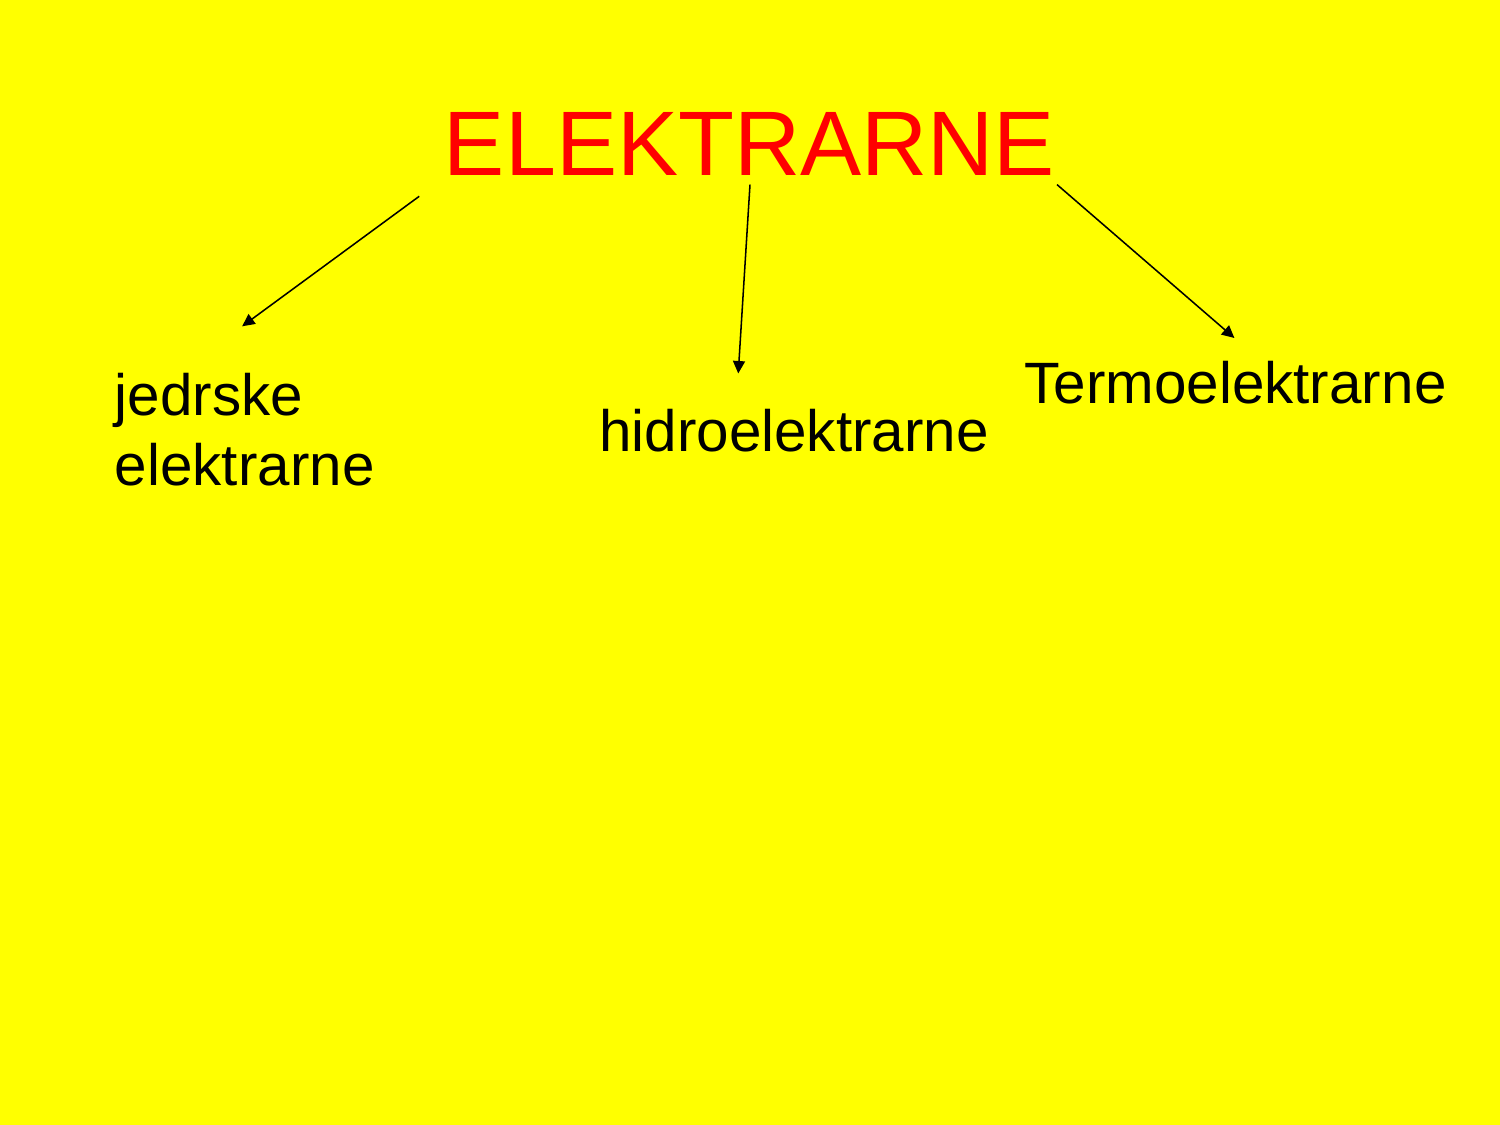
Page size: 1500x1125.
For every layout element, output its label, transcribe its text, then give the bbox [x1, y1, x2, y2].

text_box jedrske elektrarne [100, 349, 420, 505]
text_box Termoelektrarne [1009, 338, 1471, 423]
title ELEKTRARNE [75, 45, 1425, 233]
text_box hidroelektrarne [584, 385, 1022, 471]
